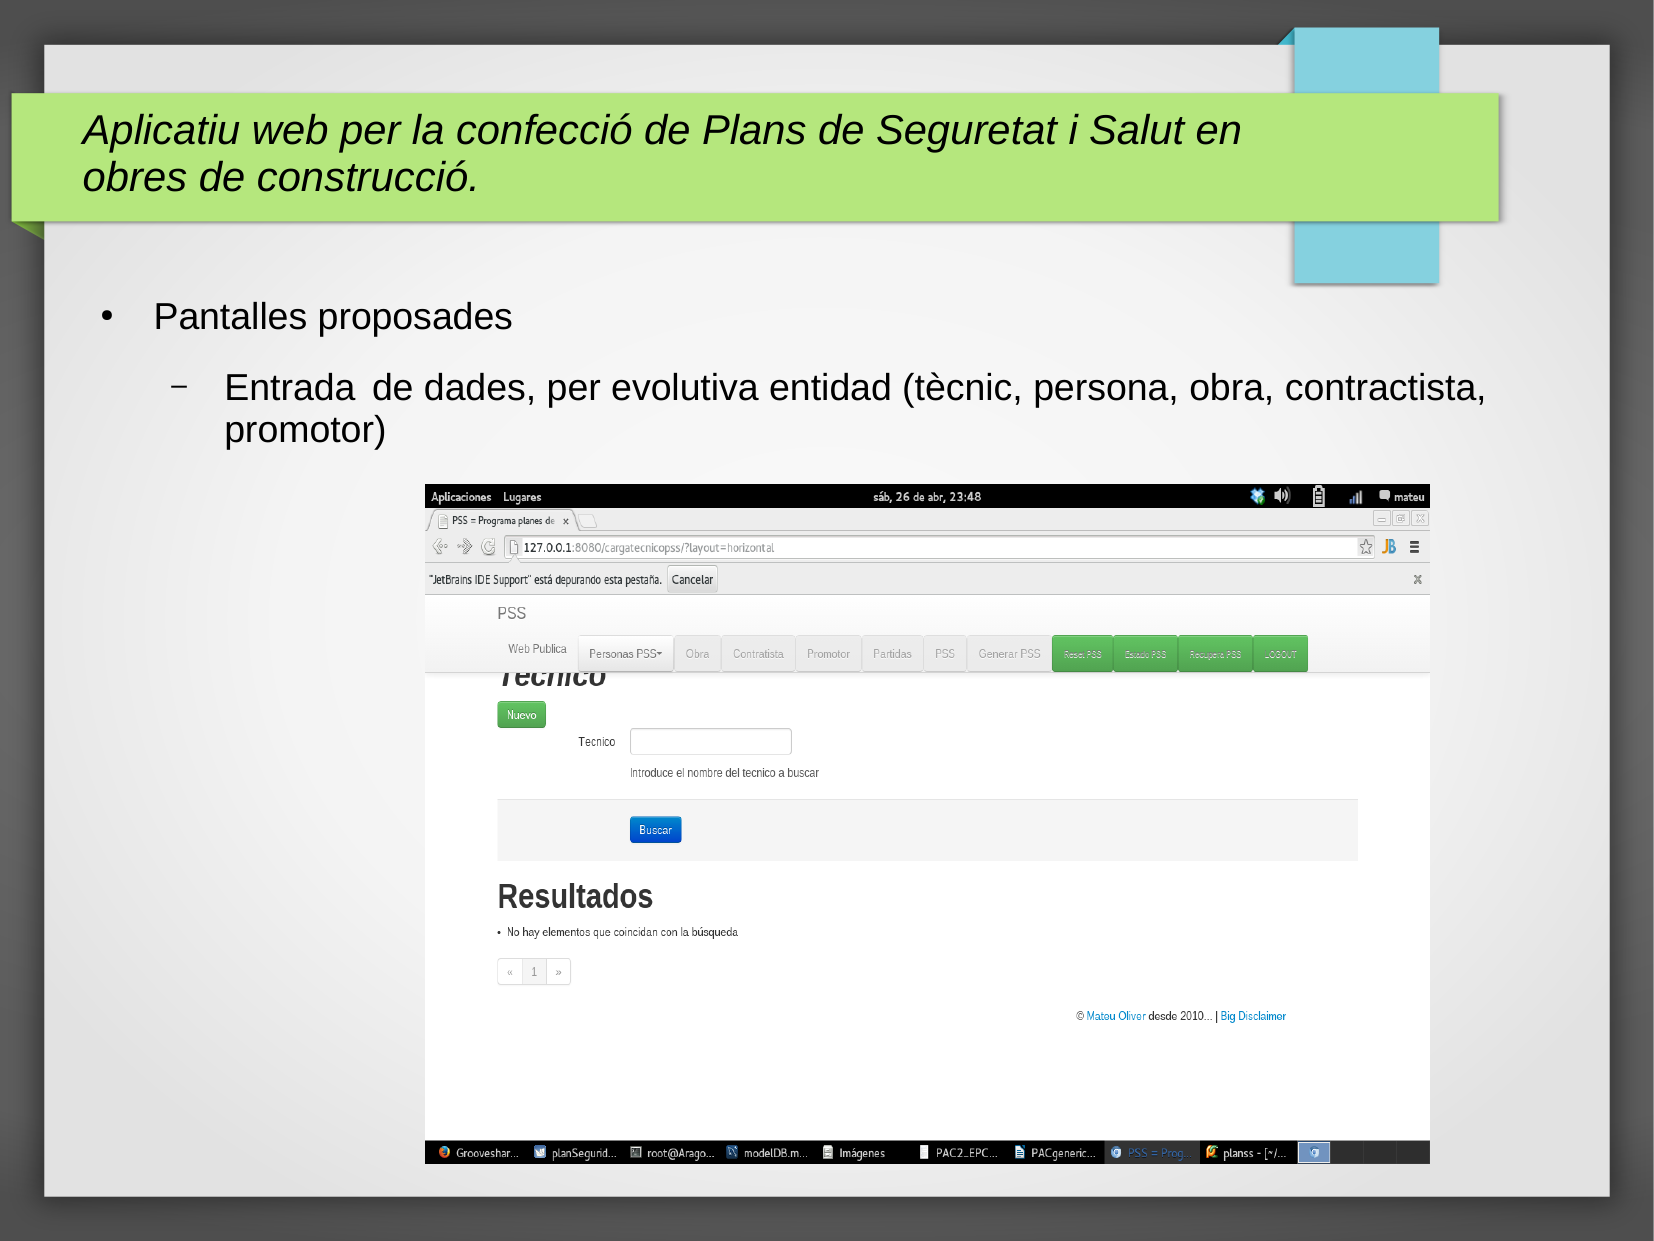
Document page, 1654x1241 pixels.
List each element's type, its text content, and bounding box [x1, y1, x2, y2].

list Pantalles proposades Entrada de dades, per evolutiva entidad (tècnic, persona, obra, contractista, promotor) [82, 295, 1571, 1015]
picture [0, 0, 1654, 1241]
title Aplicatiu web per la confecció de Plans de Seguretat i Salut en obres de construcció. [82, 94, 1264, 213]
